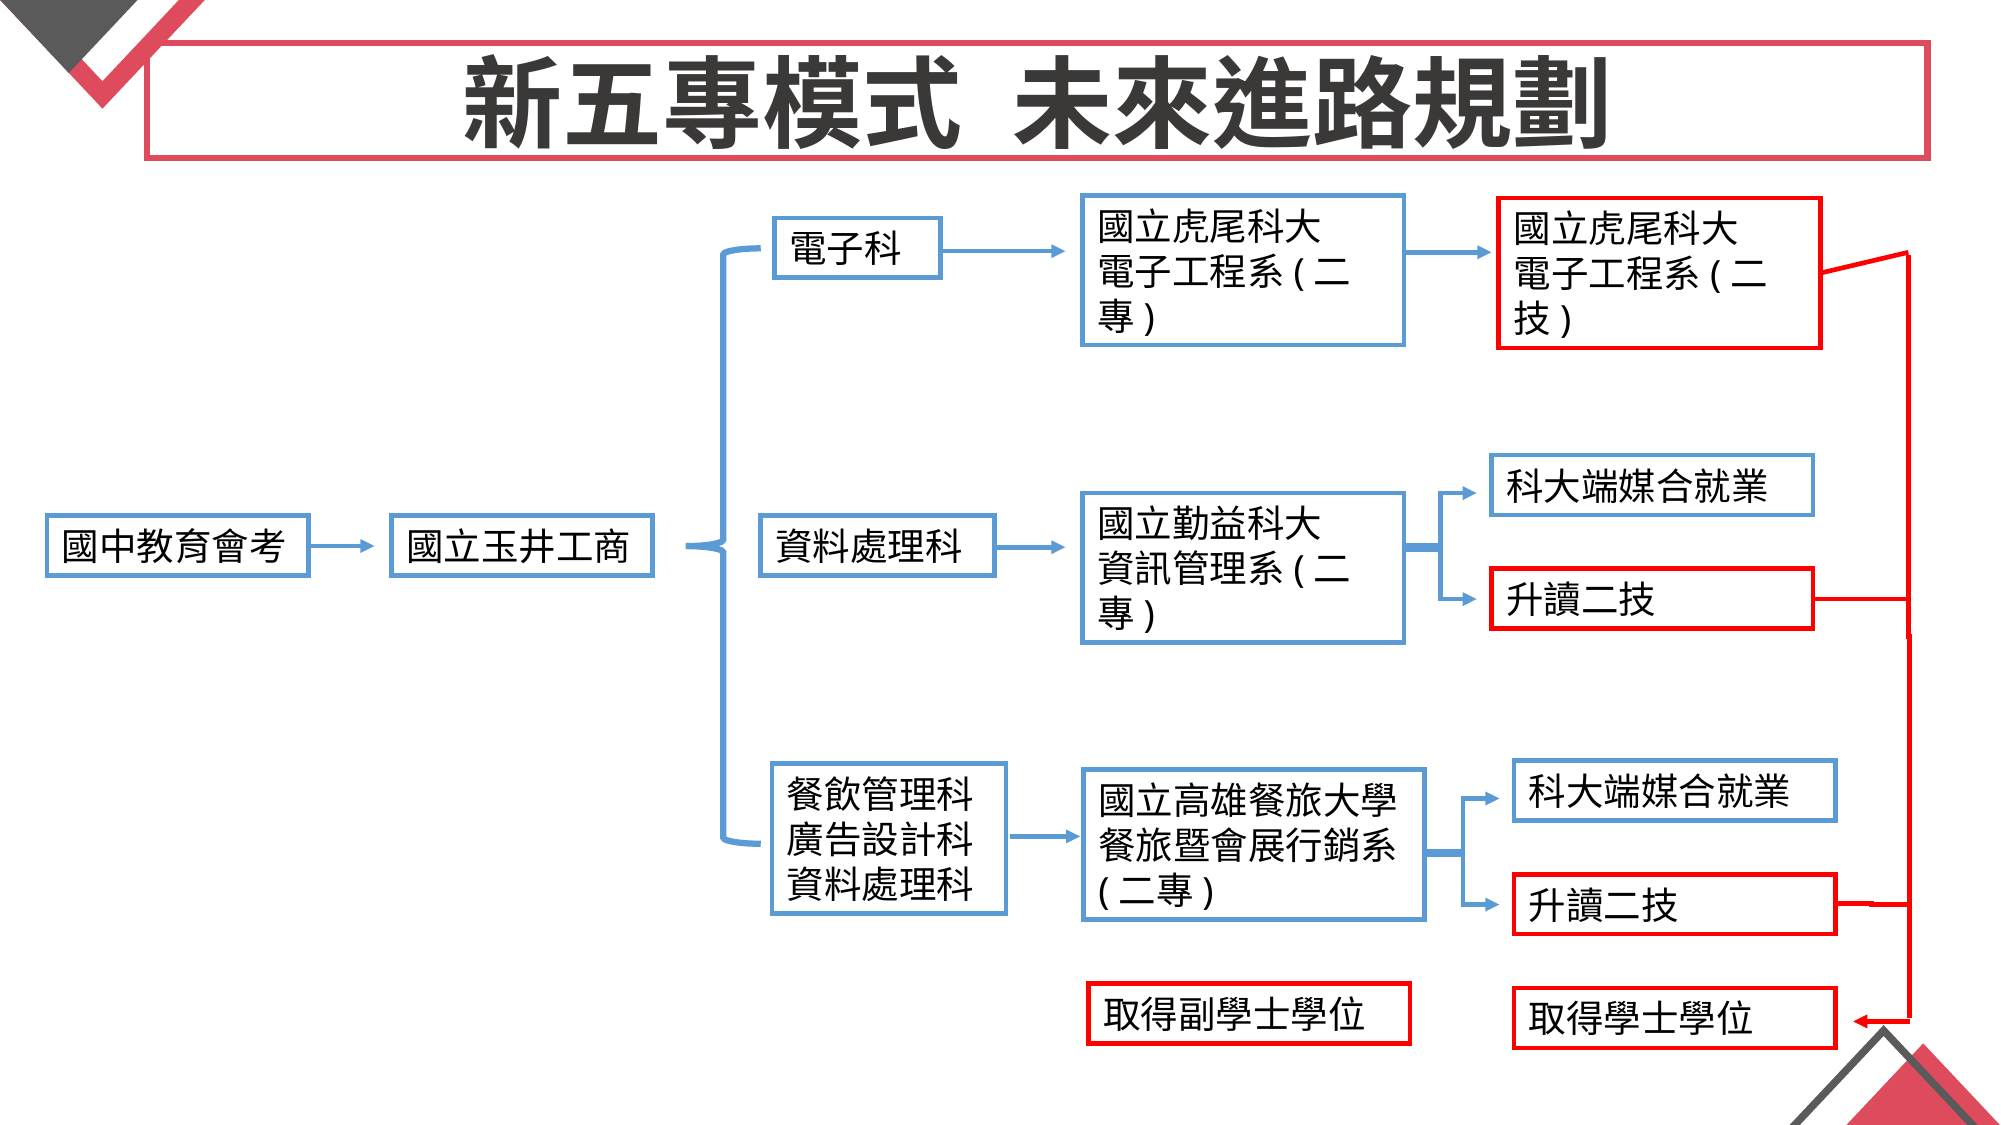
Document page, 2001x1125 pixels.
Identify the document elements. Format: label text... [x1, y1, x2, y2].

text_box 新五專模式 未來進路規劃 [147, 43, 1928, 158]
text_box 取得副學士學位 [1088, 983, 1411, 1044]
text_box 國立高雄餐旅大學 餐旅暨會展行銷系(二專) [1083, 769, 1425, 920]
text_box 國立虎尾科大 電子工程系(二專) [1082, 195, 1404, 346]
text_box [0, 0, 205, 109]
text_box 升讀二技 [1514, 874, 1836, 935]
text_box 資料處理科 [760, 515, 995, 576]
text_box 餐飲管理科 廣告設計科 資料處理科 [772, 763, 1007, 914]
text_box [1789, 1025, 2000, 1125]
text_box 科大端媒合就業 [1514, 760, 1836, 821]
text_box 國立玉井工商 [391, 515, 653, 576]
text_box 國立勤益科大 資訊管理系(二專) [1082, 492, 1404, 643]
text_box 國中教育會考 [47, 515, 309, 576]
text_box 科大端媒合就業 [1491, 455, 1813, 515]
text_box 電子科 [774, 217, 941, 278]
text_box 國立虎尾科大 電子工程系(二技) [1498, 198, 1821, 348]
text_box 升讀二技 [1491, 568, 1813, 629]
text_box 取得學士學位 [1514, 988, 1836, 1048]
